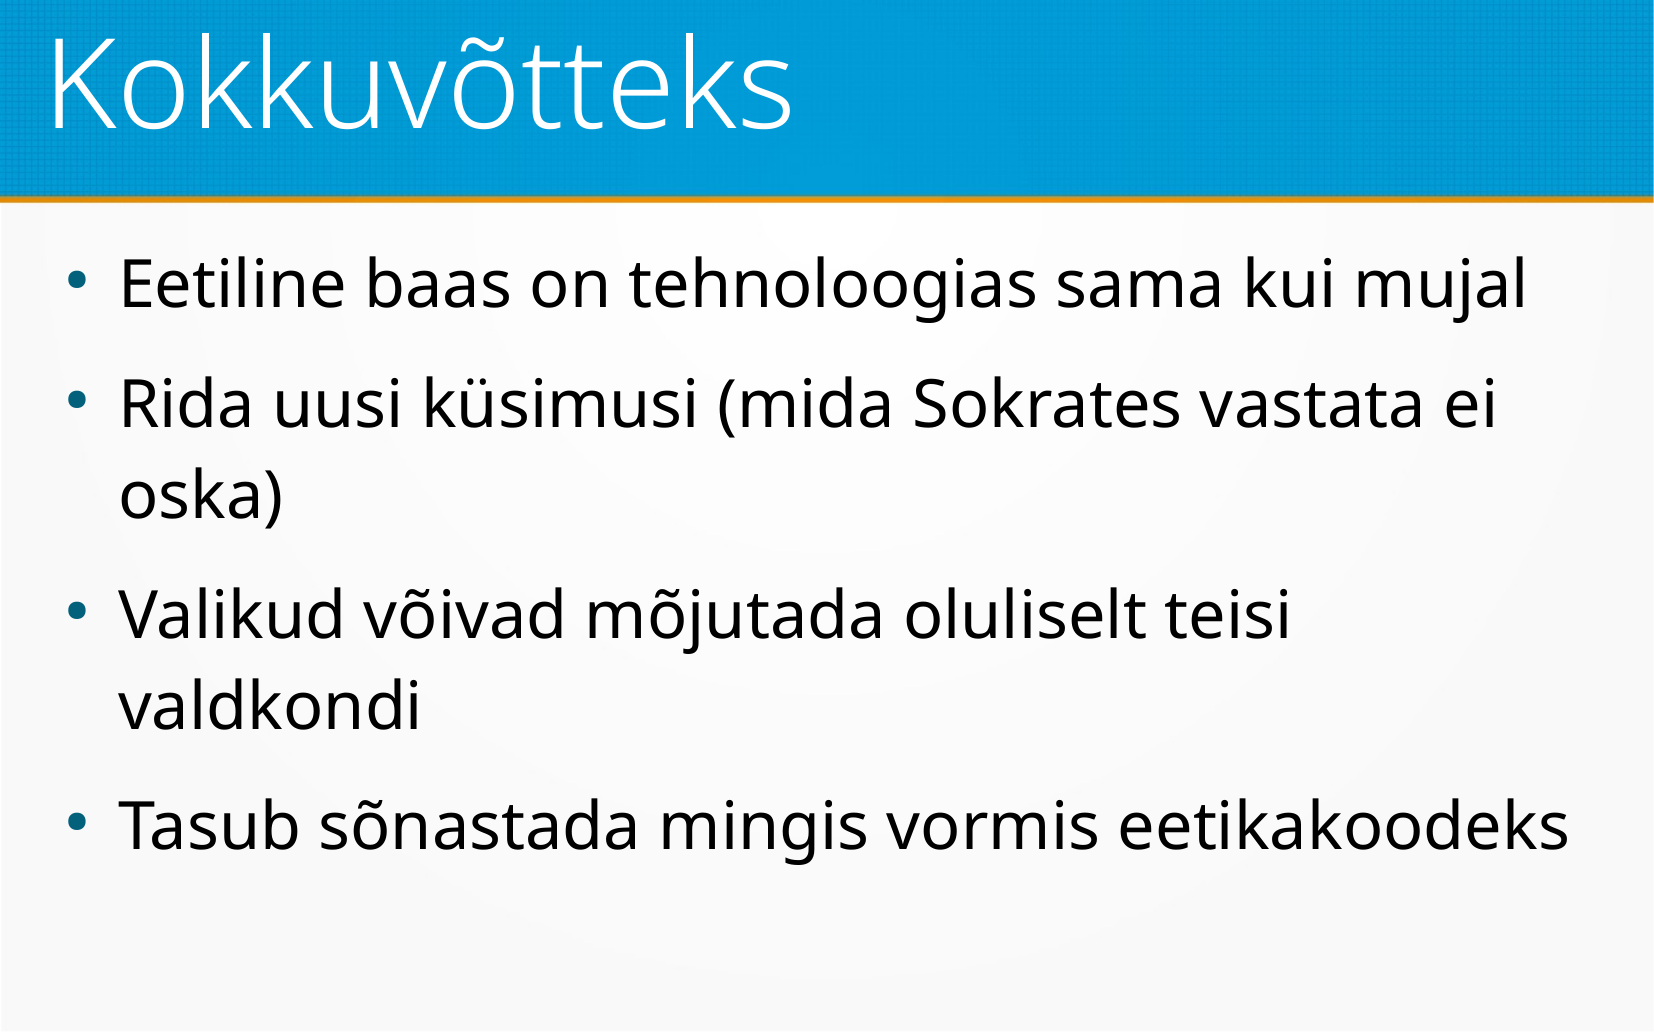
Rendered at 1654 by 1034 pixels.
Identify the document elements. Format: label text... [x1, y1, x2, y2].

title Kokkuvõtteks [43, 0, 1619, 166]
picture [0, 195, 1654, 1034]
list Eetiline baas on tehnoloogias sama kui mujal Rida uusi küsimusi (mida Sokrates vastata ei oska) Valikud võivad mõjutada oluliselt teisi valdkondi Tasub sõnastada mingis vormis eetikakoodeks [47, 236, 1607, 1002]
